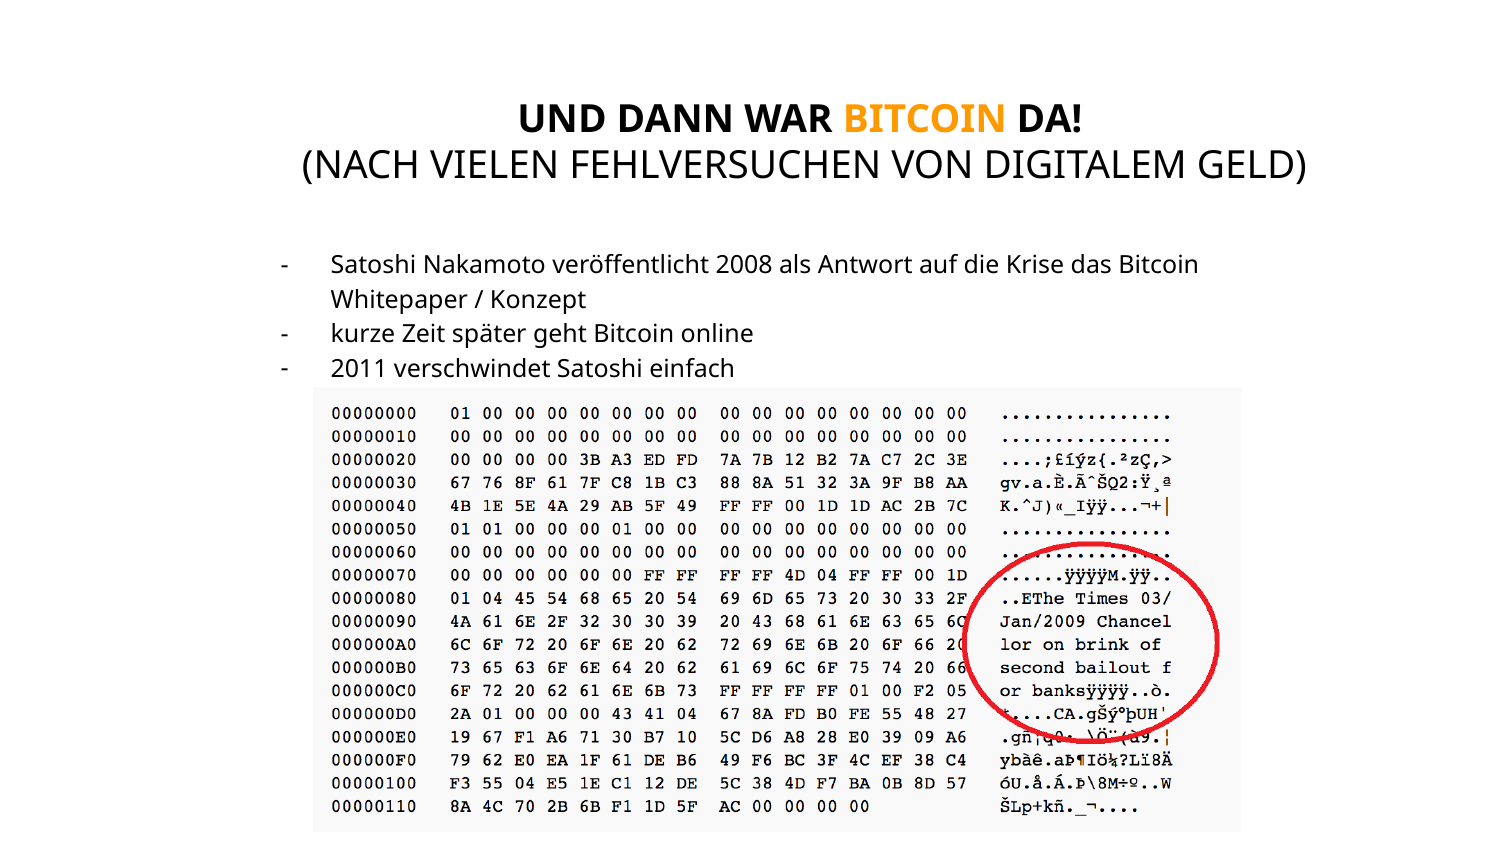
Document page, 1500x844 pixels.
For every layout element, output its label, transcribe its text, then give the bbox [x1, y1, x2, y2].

list Satoshi Nakamoto veröffentlicht 2008 als Antwort auf die Krise das Bitcoin Whitepaper / Konzept kurze Zeit später geht Bitcoin online 2011 verschwindet Satoshi einfach [240, 229, 1329, 687]
picture [313, 387, 1241, 832]
title UND DANN WAR BITCOIN DA! (NACH VIELEN FEHLVERSUCHEN VON DIGITALEM GELD) [268, 77, 1342, 202]
